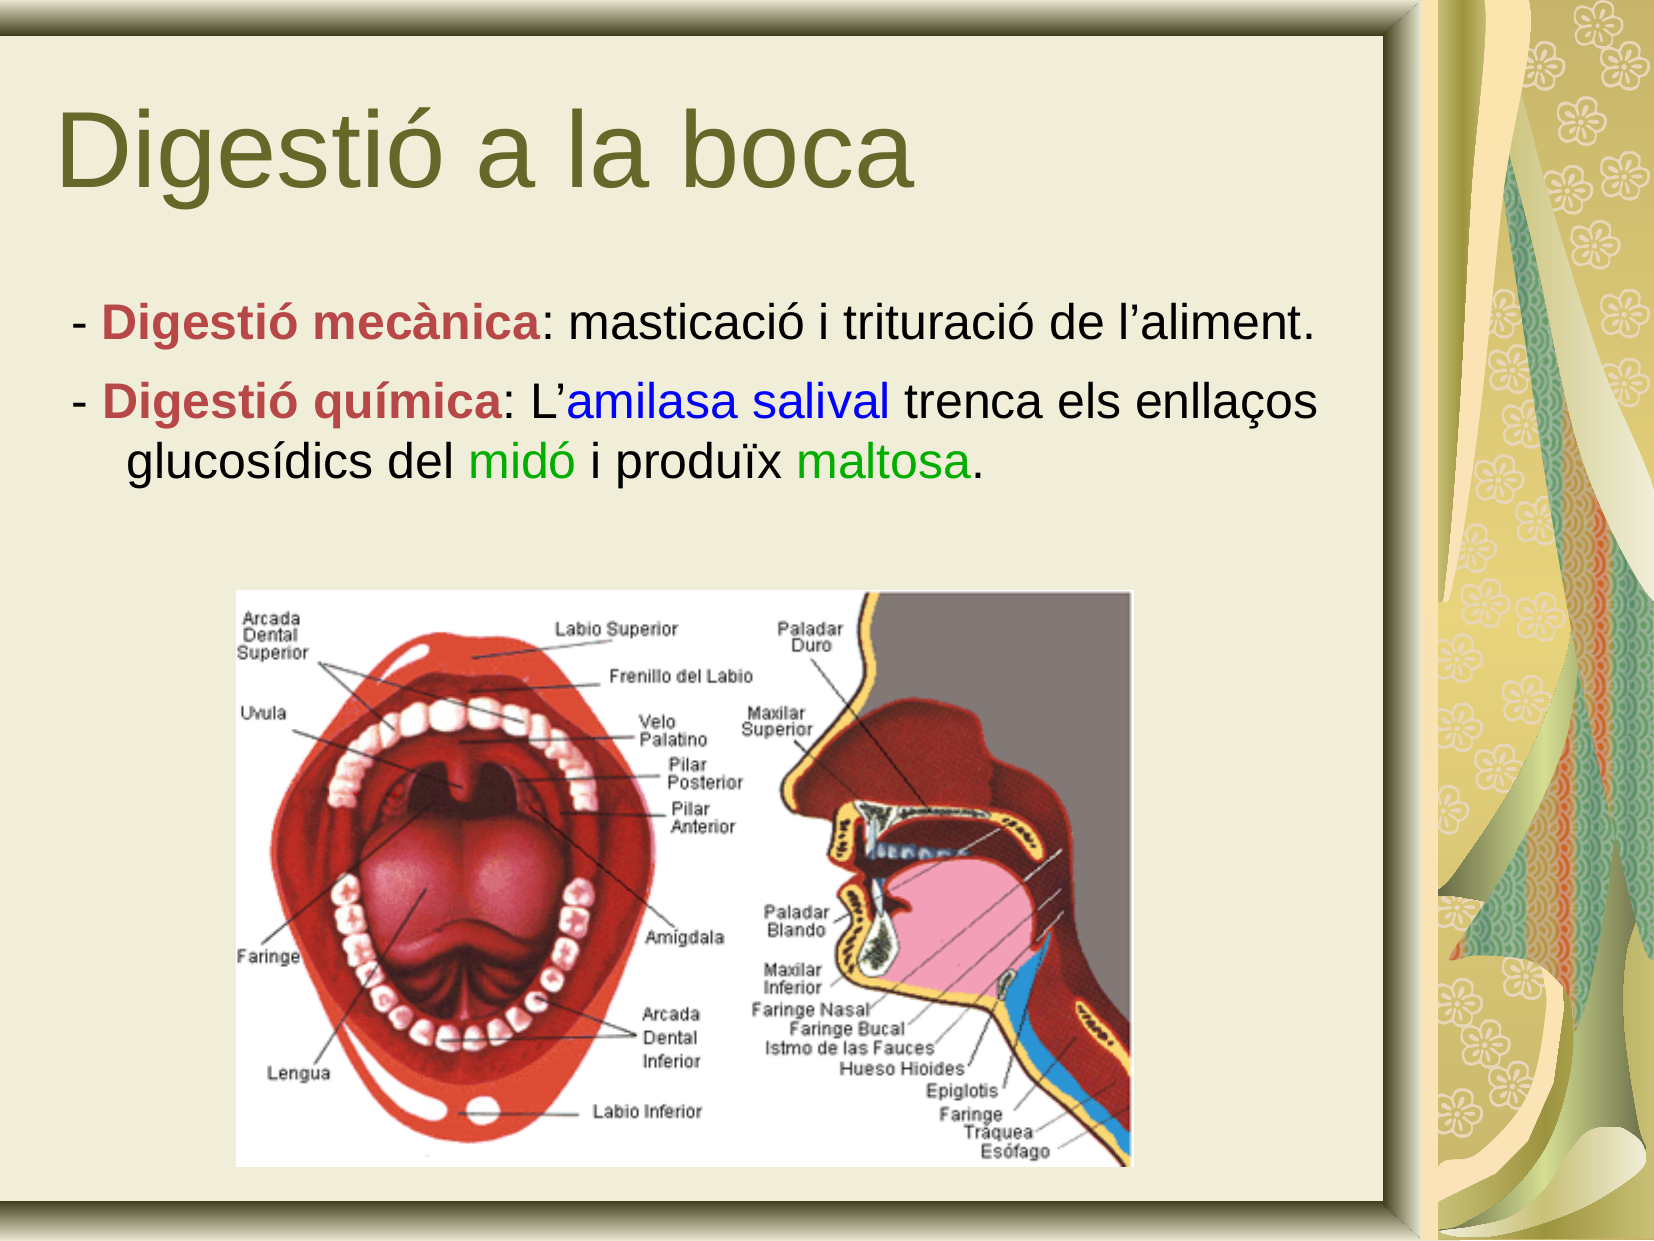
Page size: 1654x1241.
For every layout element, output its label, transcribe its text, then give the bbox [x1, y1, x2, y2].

title Digestió a la boca [39, 6, 1392, 283]
picture [1448, 156, 1654, 1032]
picture [236, 590, 1134, 1167]
list - Digestió mecànica: masticació i trituració de l’aliment. - Digestió química: L’amilasa salival trenca els enllaços glucosídics del midó i produïx maltosa. [55, 281, 1392, 604]
